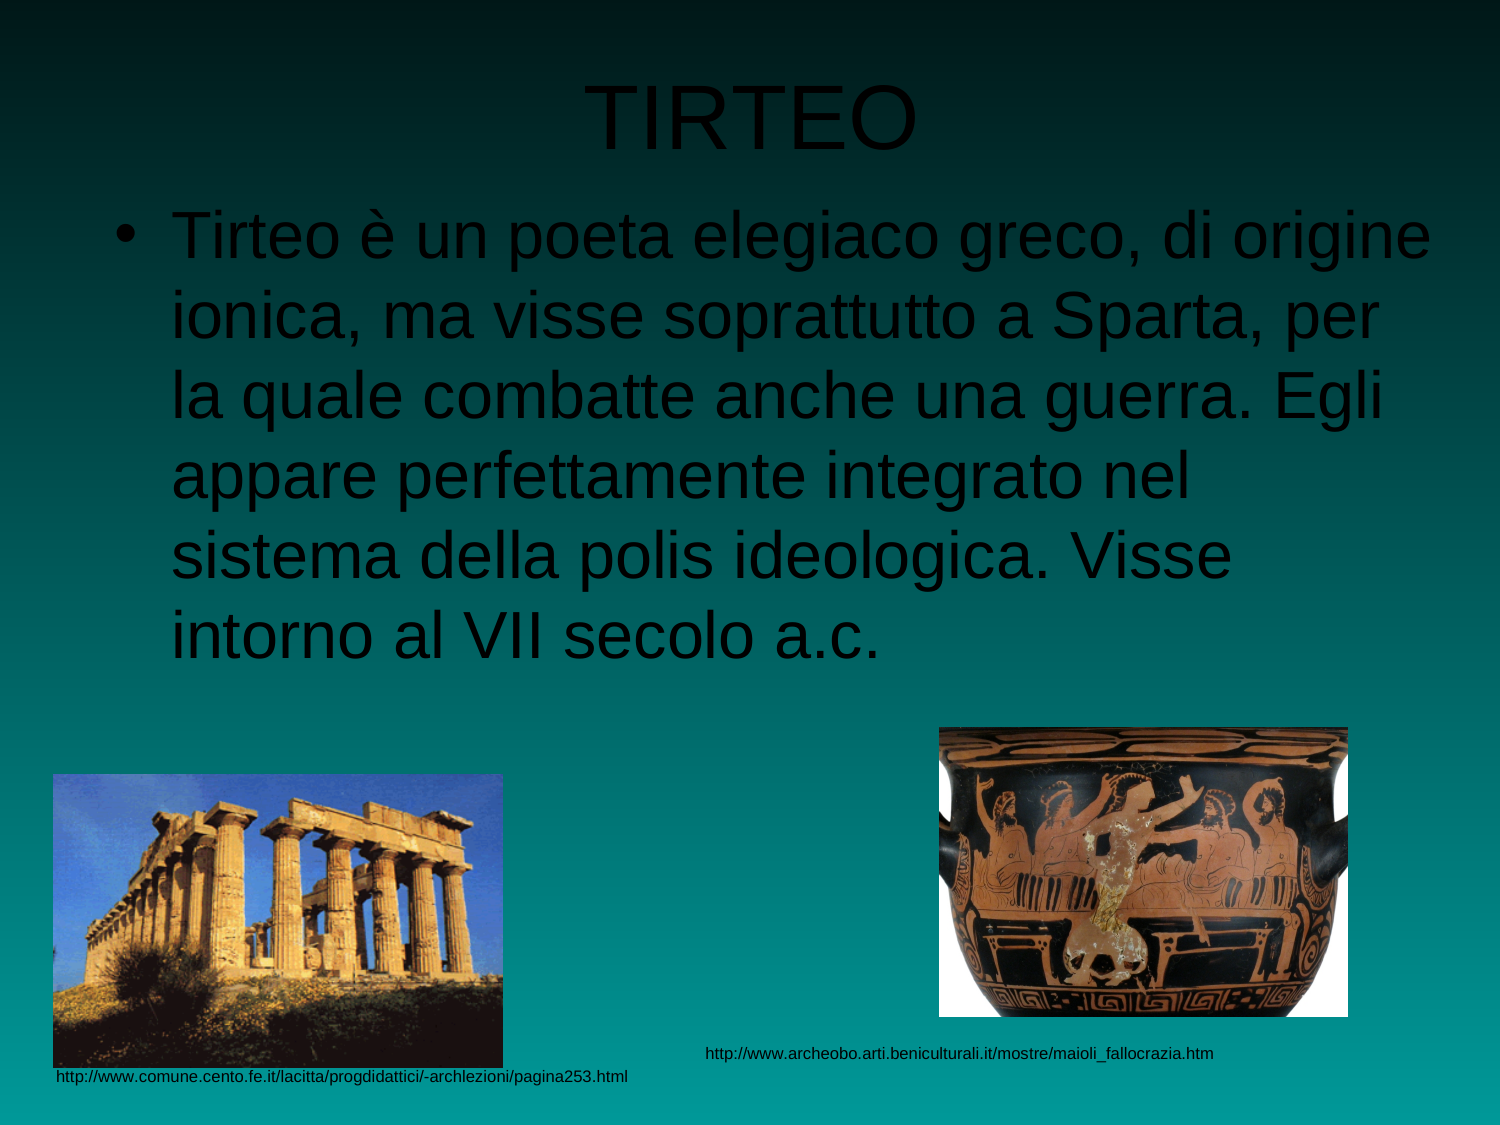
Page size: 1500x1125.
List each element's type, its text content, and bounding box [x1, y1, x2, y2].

list Tirteo è un poeta elegiaco greco, di origine ionica, ma visse soprattutto a Sparta, per la quale combatte anche una guerra. Egli appare perfettamente integrato nel sistema della polis ideologica. Visse intorno al VII secolo a.c. [100, 184, 1451, 928]
title TIRTEO [76, 18, 1427, 207]
picture [939, 727, 1348, 1017]
text_box http://www.comune.cento.fe.it/lacitta/progdidattici/-archlezioni/pagina253.html [41, 1058, 645, 1094]
picture [53, 774, 503, 1058]
text_box http://www.archeobo.arti.beniculturali.it/mostre/maioli_fallocrazia.htm [690, 1034, 1231, 1071]
